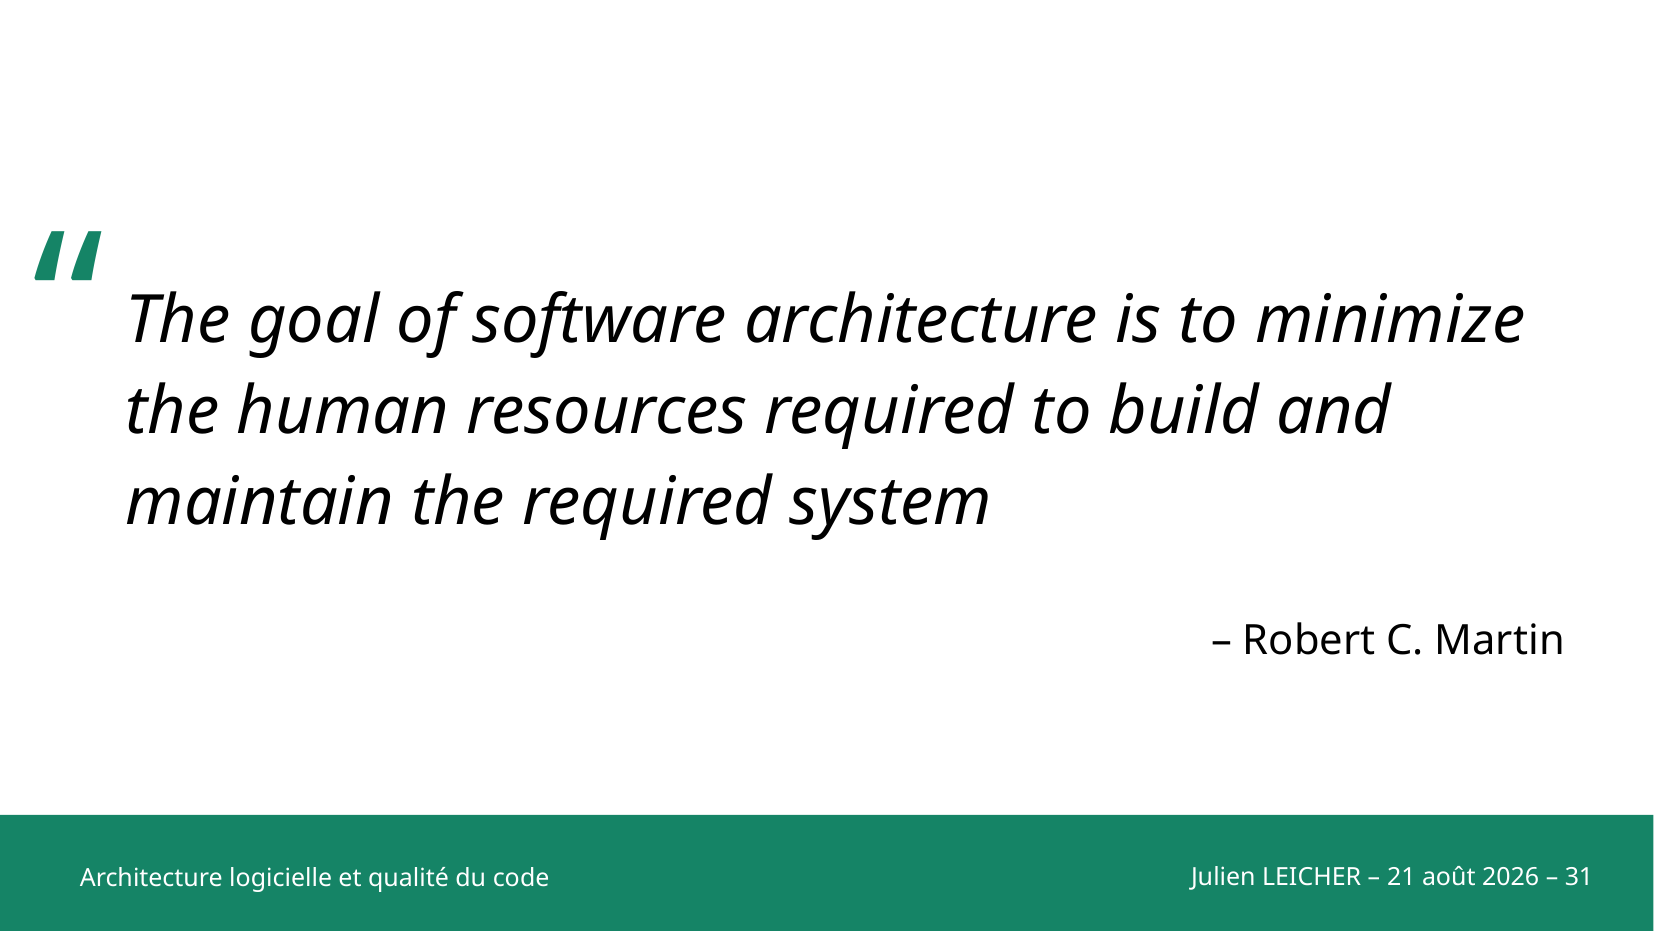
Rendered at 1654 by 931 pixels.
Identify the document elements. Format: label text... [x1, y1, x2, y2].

text_box “ [17, 153, 148, 411]
text_box – Robert C. Martin [1196, 602, 1590, 668]
text_box Architecture logicielle et qualité du code [64, 852, 798, 898]
text_box The goal of software architecture is to minimize the human resources required to build and maintain the required system [59, 0, 1595, 814]
text_box Julien LEICHER – 18 mars 2022 – <number> [0, 814, 1654, 931]
